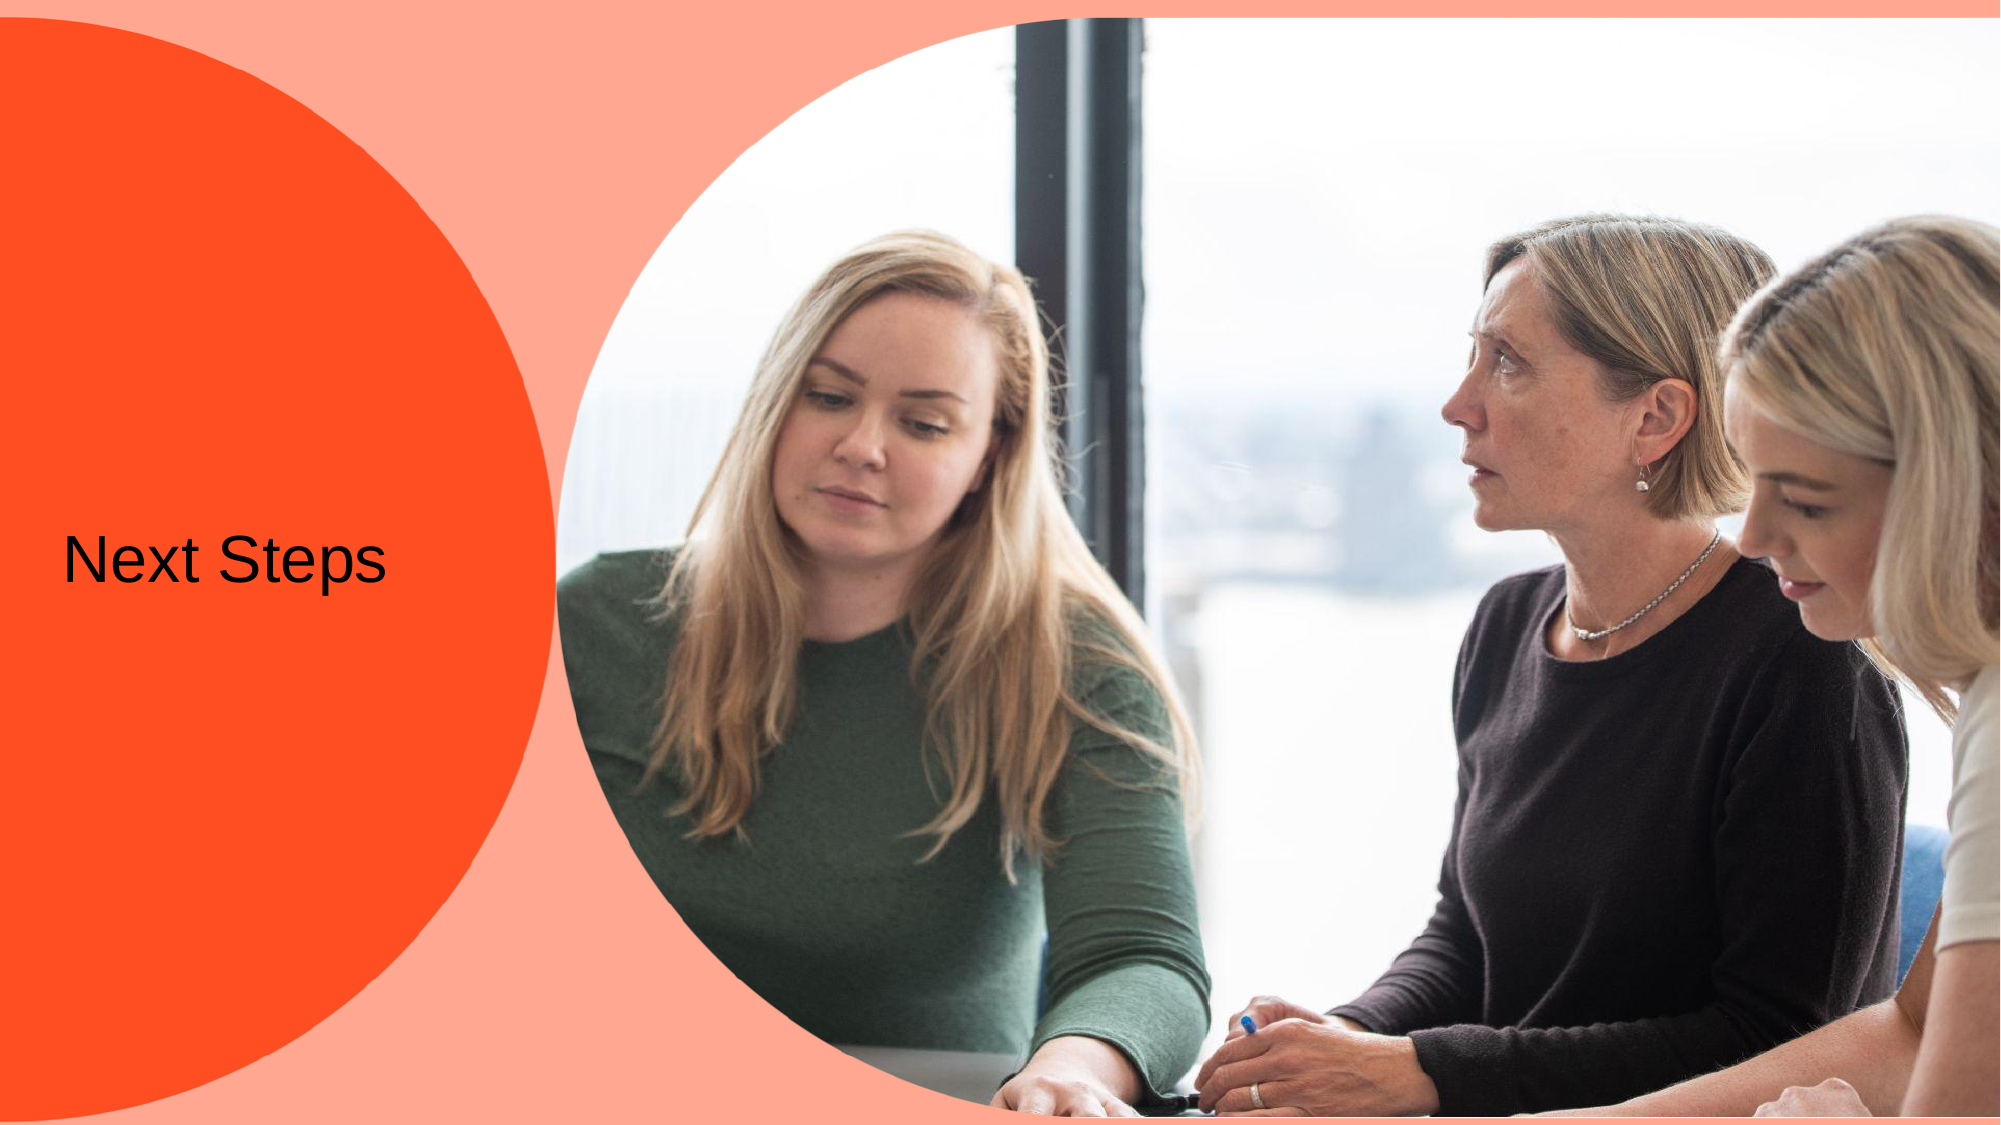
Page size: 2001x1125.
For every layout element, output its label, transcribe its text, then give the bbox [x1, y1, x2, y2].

text_box Next Steps [42, 405, 532, 706]
